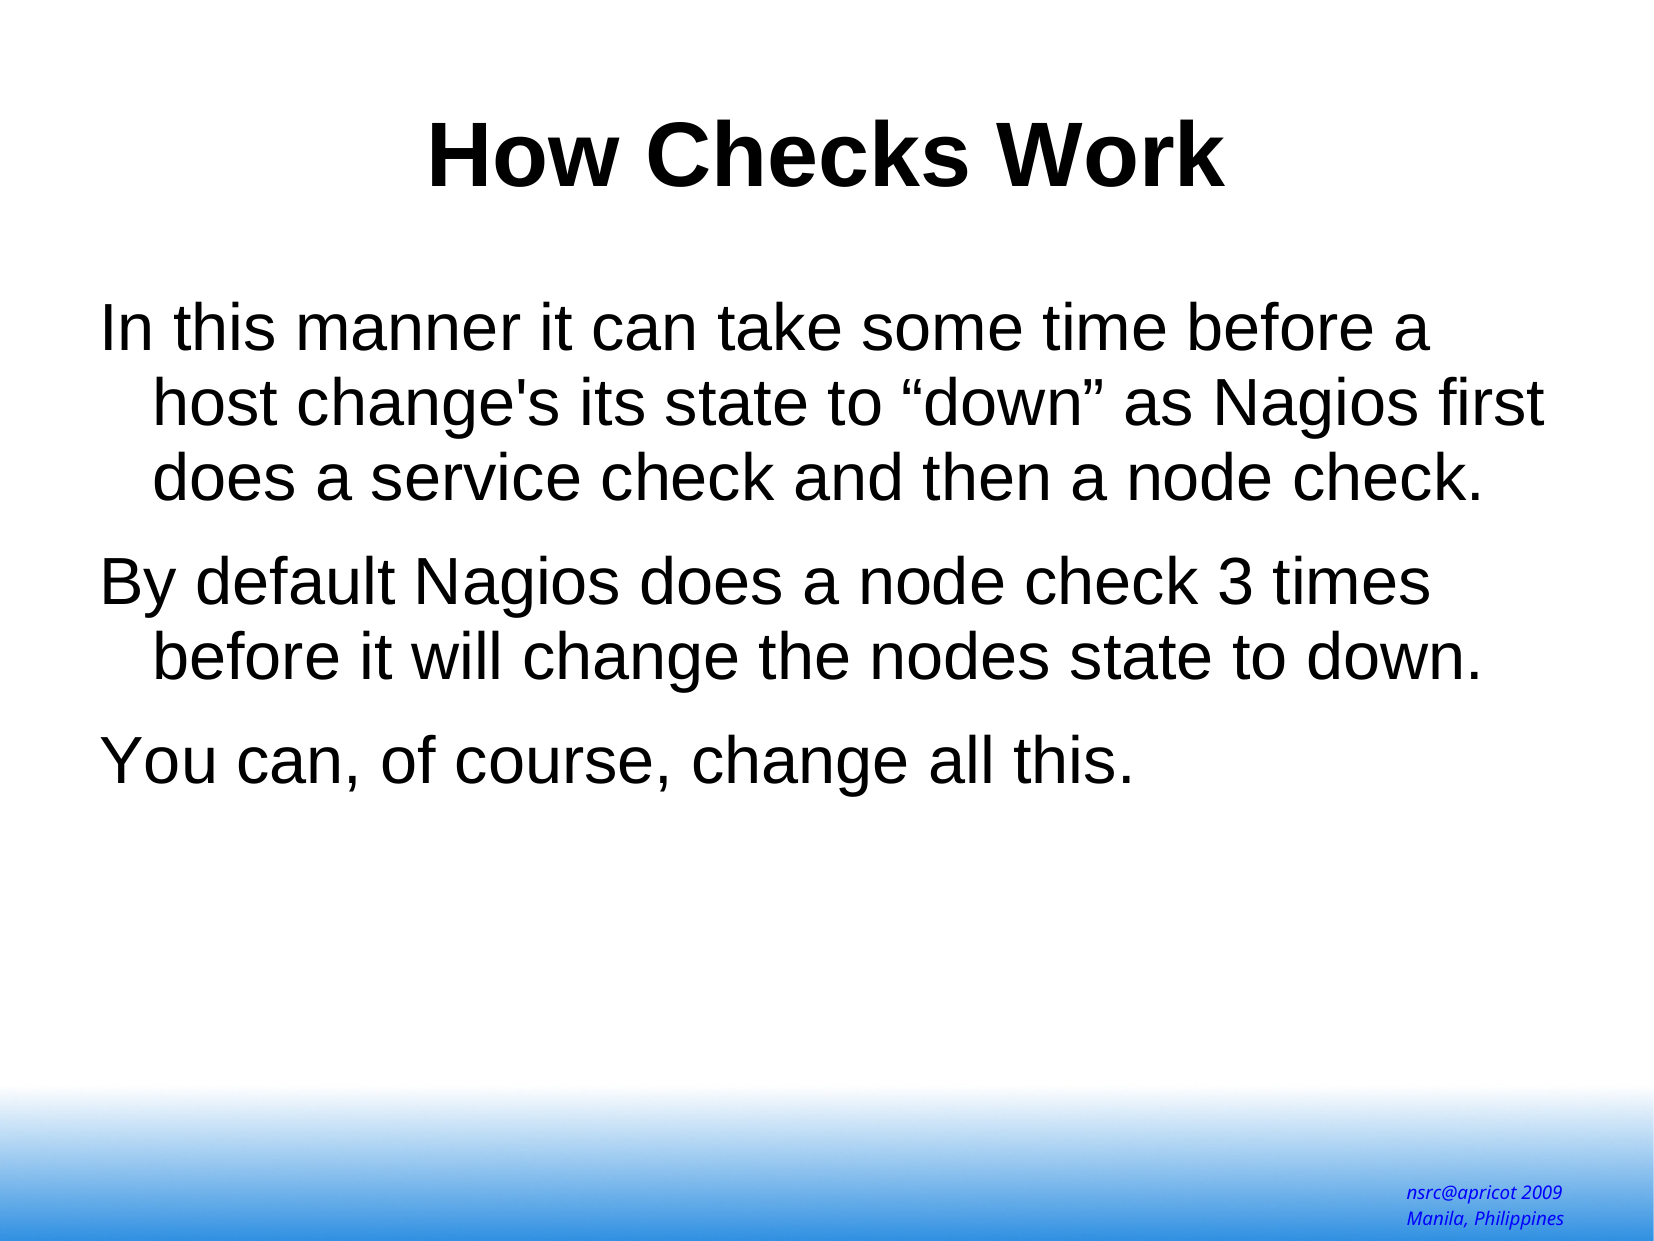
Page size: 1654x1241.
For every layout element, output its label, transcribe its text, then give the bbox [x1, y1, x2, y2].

picture [0, 1083, 1654, 1241]
list In this manner it can take some time before a host change's its state to “down” as Nagios first does a service check and then a node check. By default Nagios does a node check 3 times before it will change the nodes state to down. You can, of course, change all this. [82, 290, 1571, 880]
title How Checks Work [82, 49, 1571, 257]
